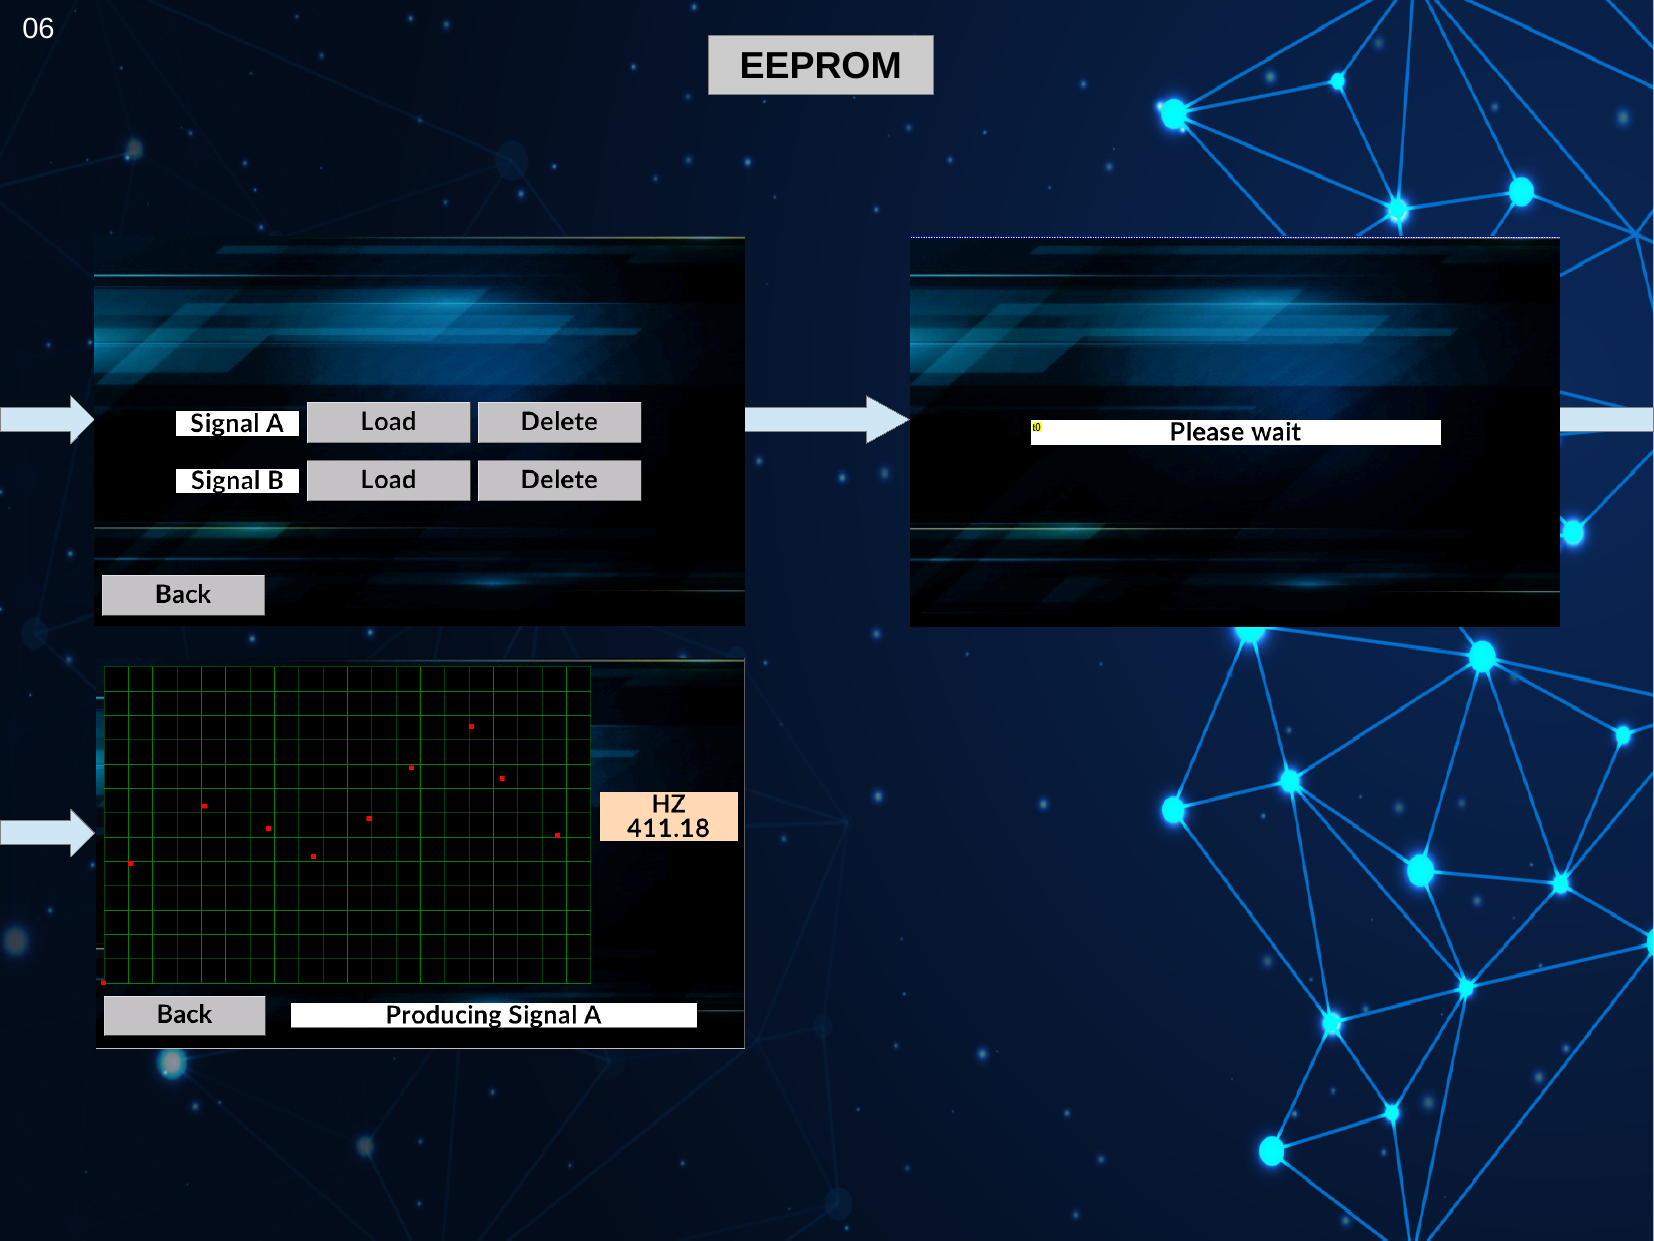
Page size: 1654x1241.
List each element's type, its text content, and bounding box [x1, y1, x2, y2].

text_box EEPROM [708, 35, 934, 95]
picture [0, 0, 1654, 1241]
text_box [1560, 407, 1654, 432]
text_box [0, 809, 95, 857]
text_box [745, 395, 910, 444]
text_box [0, 395, 94, 444]
title 06 [6, 5, 71, 48]
